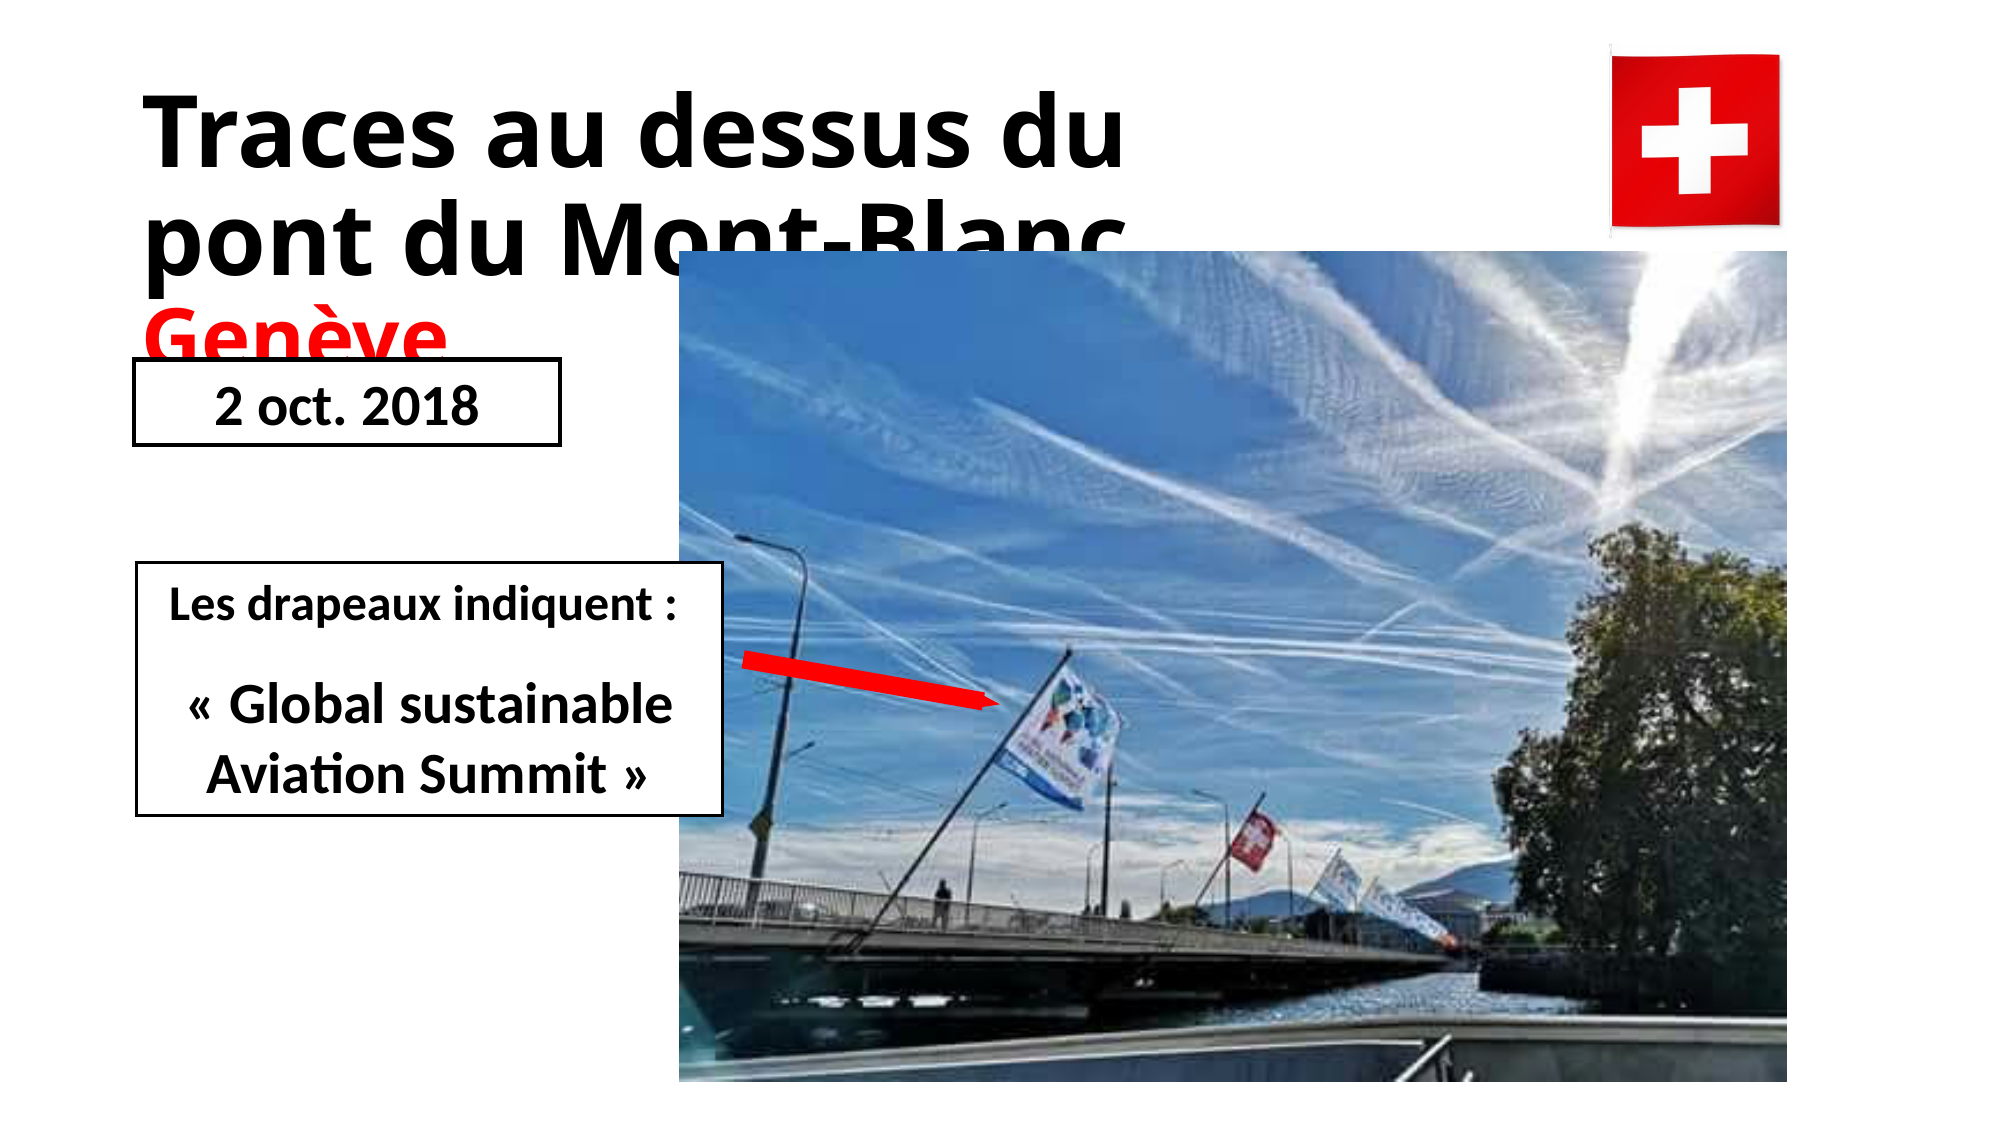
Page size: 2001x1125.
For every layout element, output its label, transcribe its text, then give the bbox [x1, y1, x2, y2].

text_box 2 oct. 2018 [134, 359, 561, 446]
text_box Les drapeaux indiquent : « Global sustainable Aviation Summit » [136, 562, 723, 816]
title Traces au dessus du pont du Mont-Blanc Genève [126, 73, 1948, 291]
picture [1607, 43, 1787, 239]
picture [679, 251, 1787, 1082]
